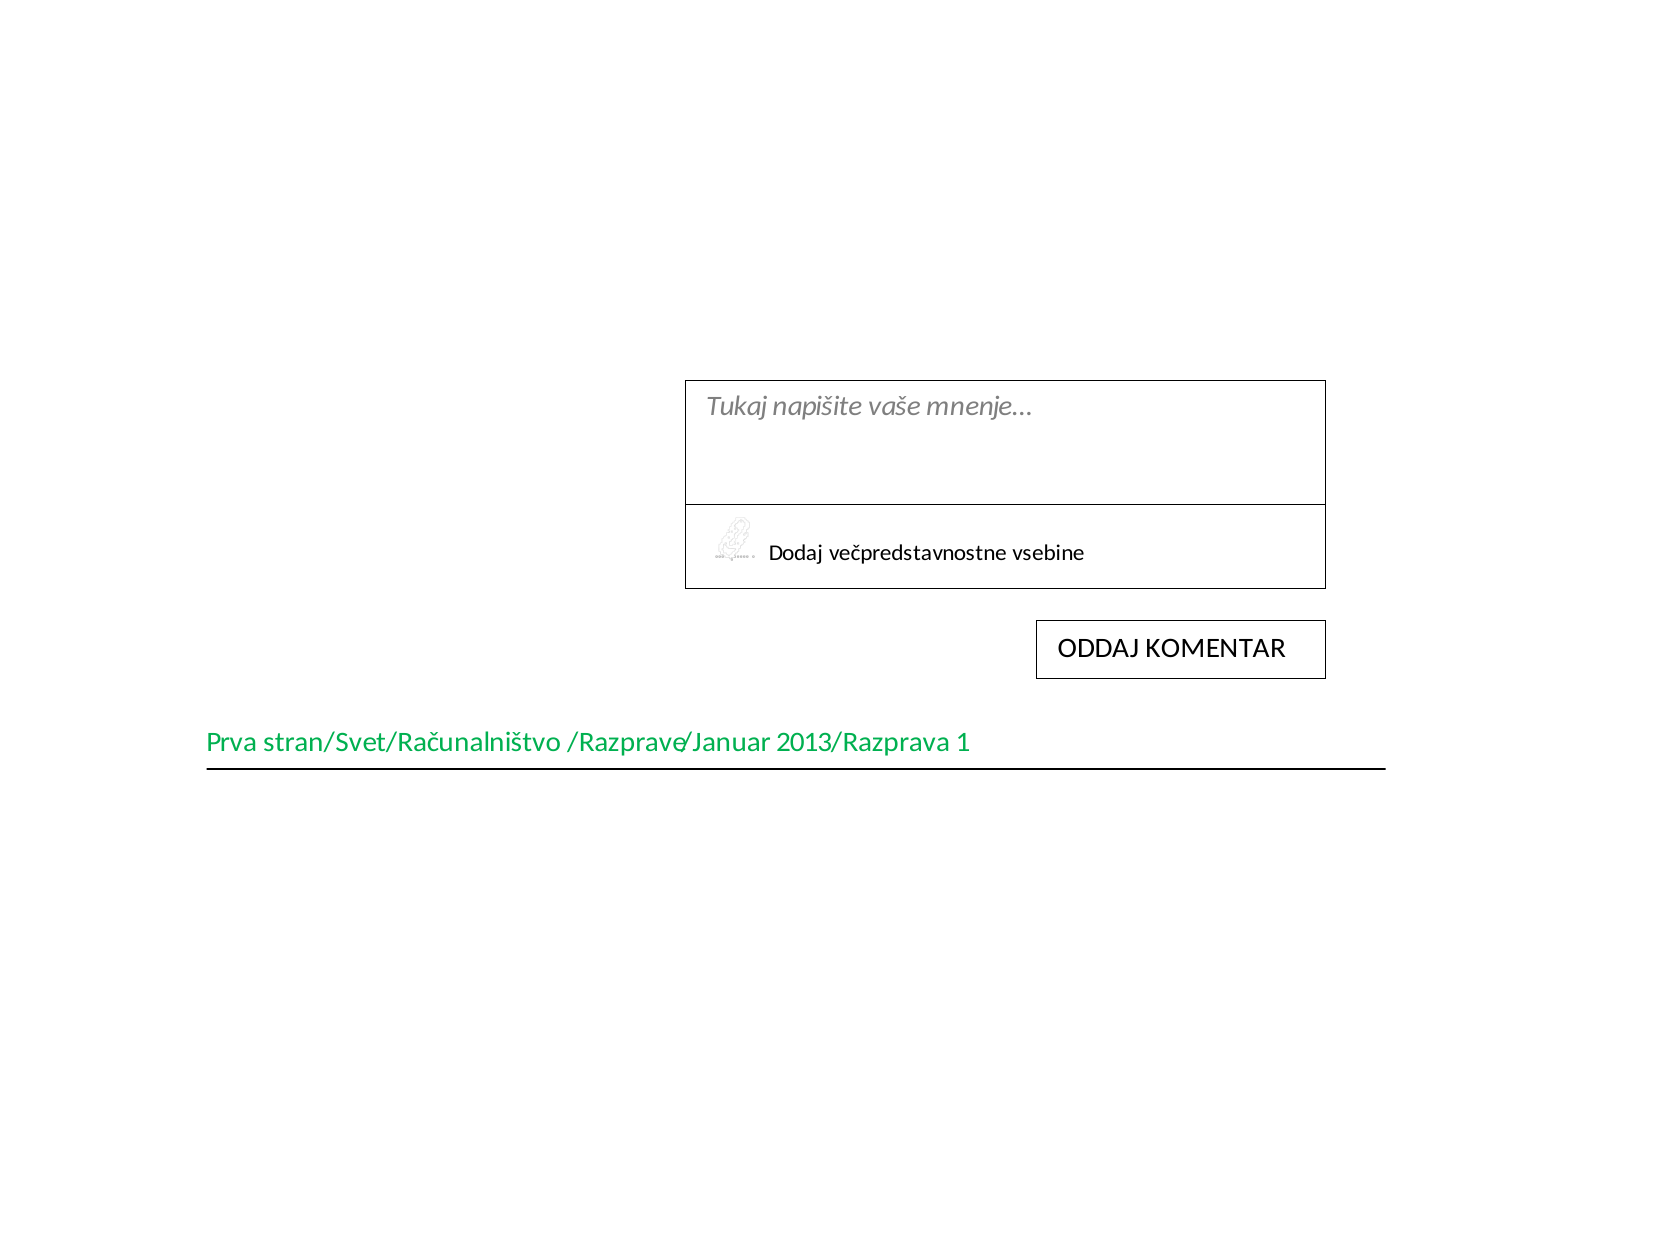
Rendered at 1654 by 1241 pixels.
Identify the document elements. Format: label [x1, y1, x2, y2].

picture [206, 280, 1388, 798]
